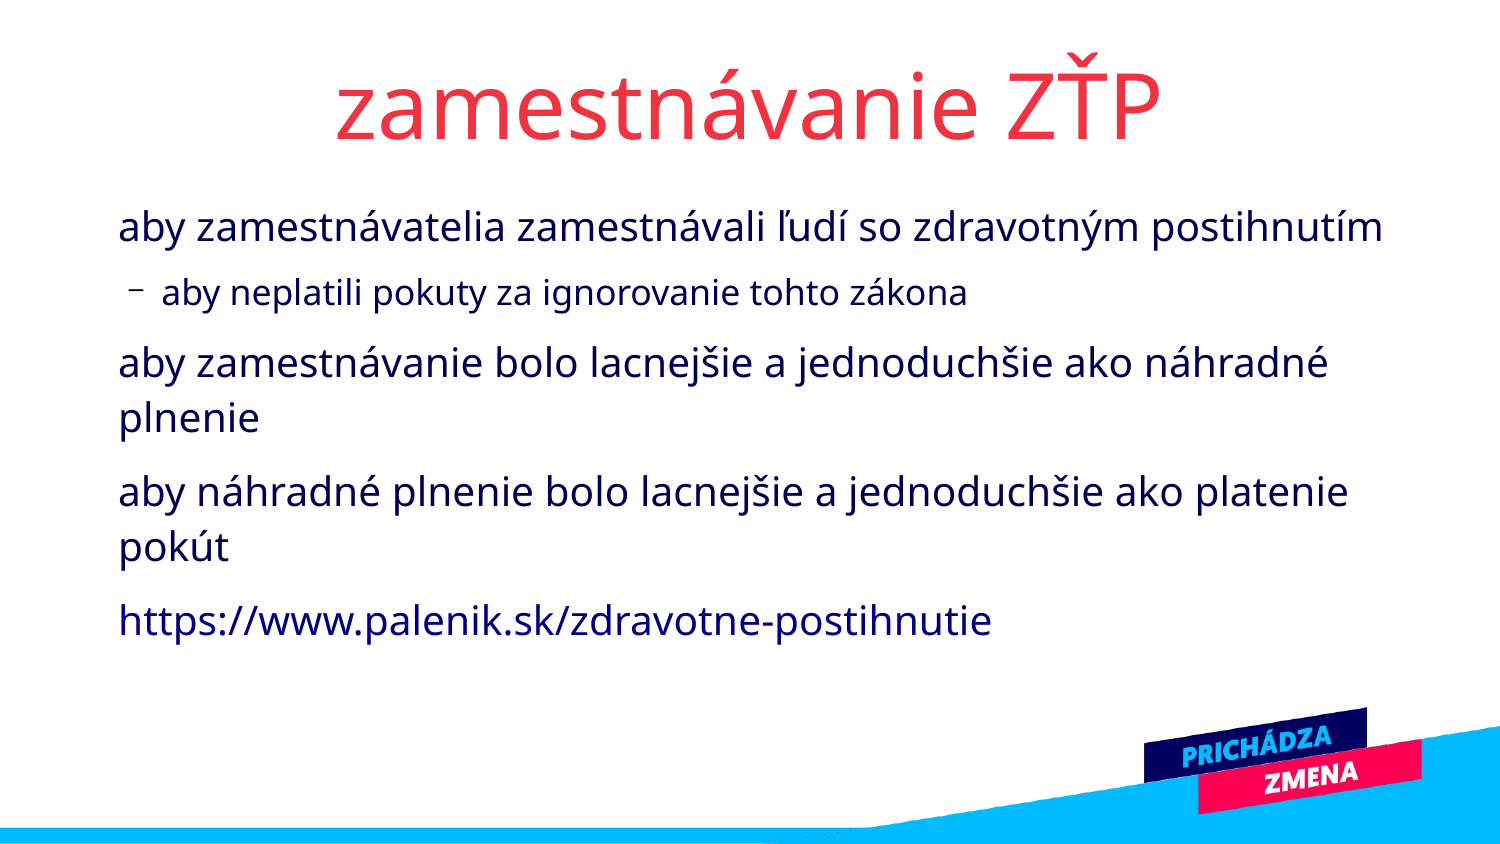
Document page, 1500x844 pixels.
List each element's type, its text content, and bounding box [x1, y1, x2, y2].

title zamestnávanie ZŤP [75, 33, 1425, 175]
picture [765, 707, 1500, 828]
list aby zamestnávatelia zamestnávali ľudí so zdravotným postihnutím aby neplatili pokuty za ignorovanie tohto zákona aby zamestnávanie bolo lacnejšie a jednoduchšie ako náhradné plnenie aby náhradné plnenie bolo lacnejšie a jednoduchšie ako platenie pokút https://www.palenik.sk/zdravotne-postihnutie [75, 197, 1425, 687]
